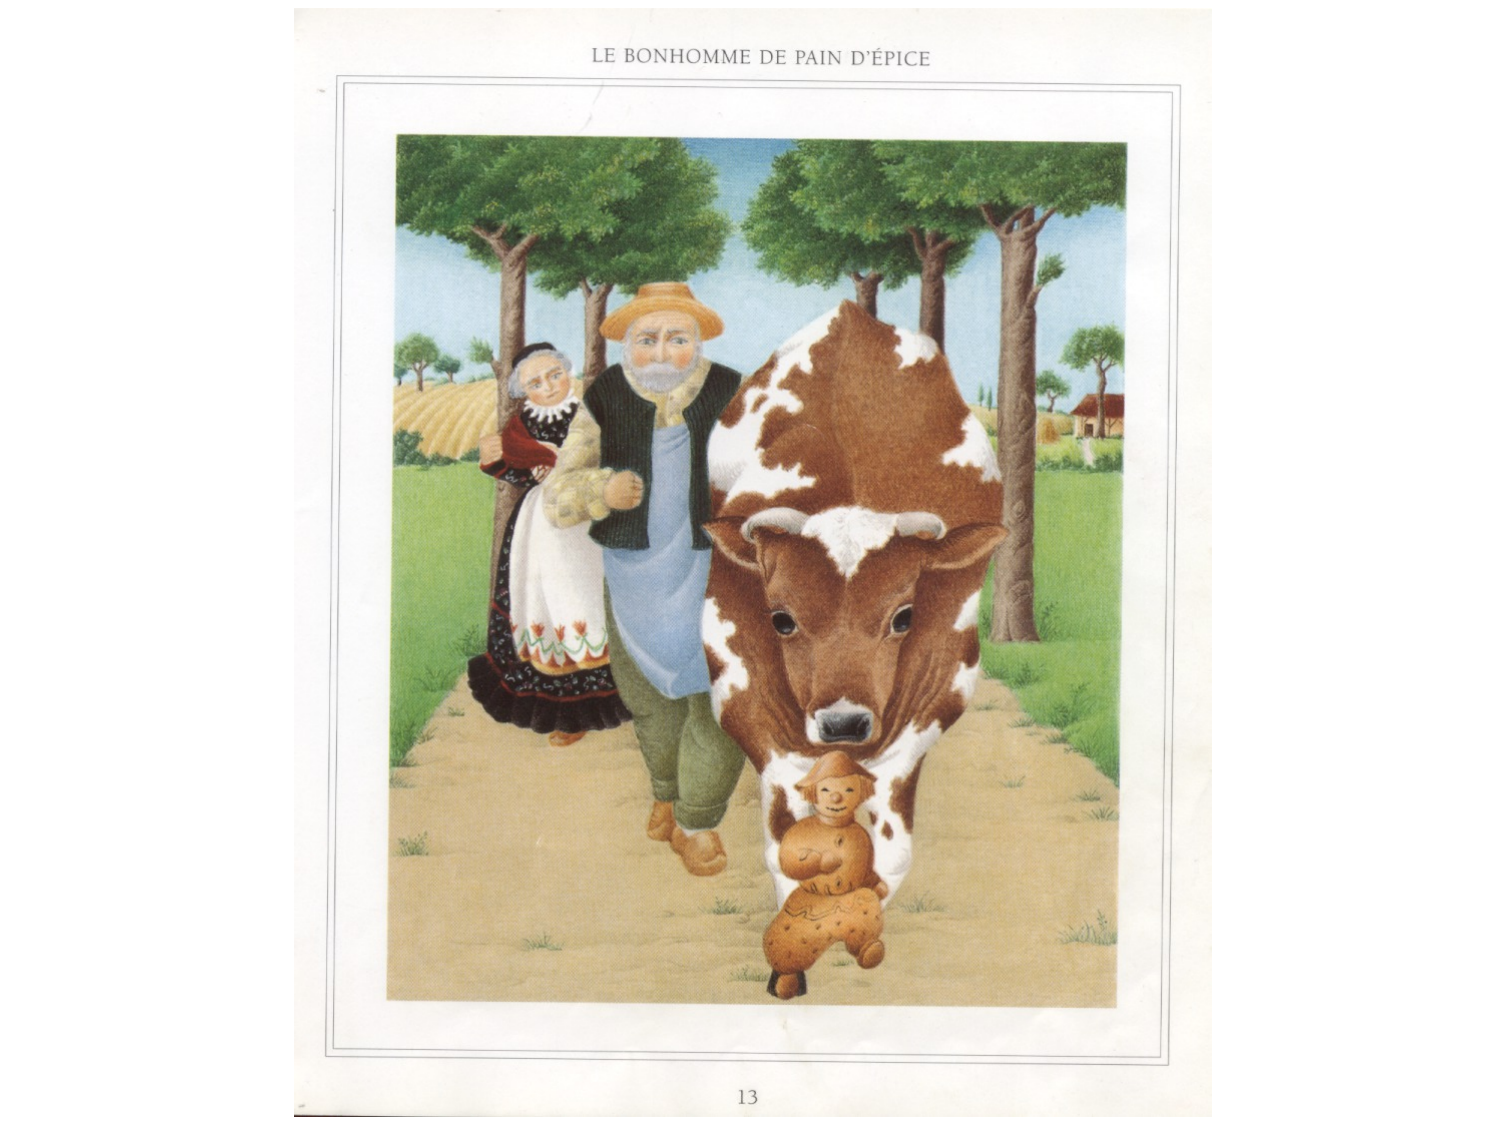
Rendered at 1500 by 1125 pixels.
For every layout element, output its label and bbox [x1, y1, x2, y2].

picture [294, 8, 1212, 1117]
